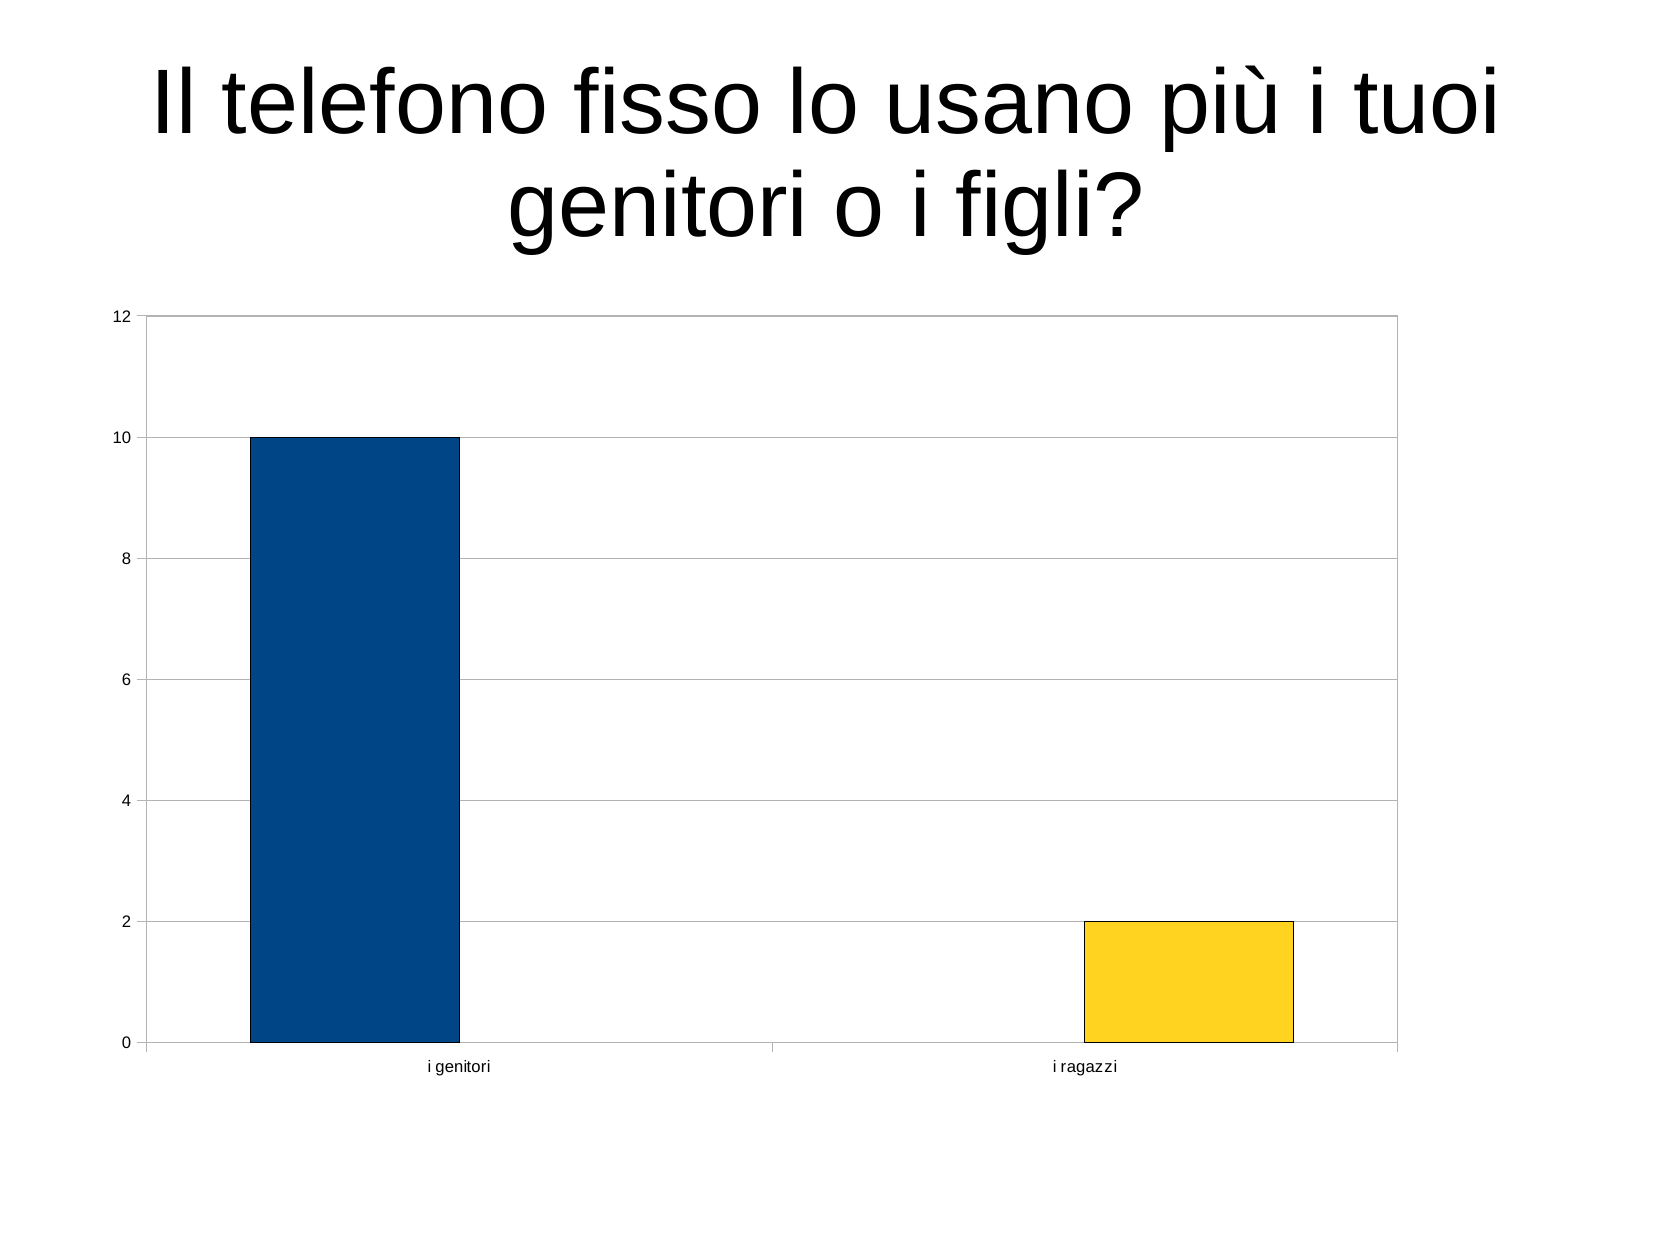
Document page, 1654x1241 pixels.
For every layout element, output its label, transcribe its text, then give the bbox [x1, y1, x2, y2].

title Il telefono fisso lo usano più i tuoi genitori o i figli? [82, 49, 1571, 257]
chart [82, 290, 1571, 1109]
